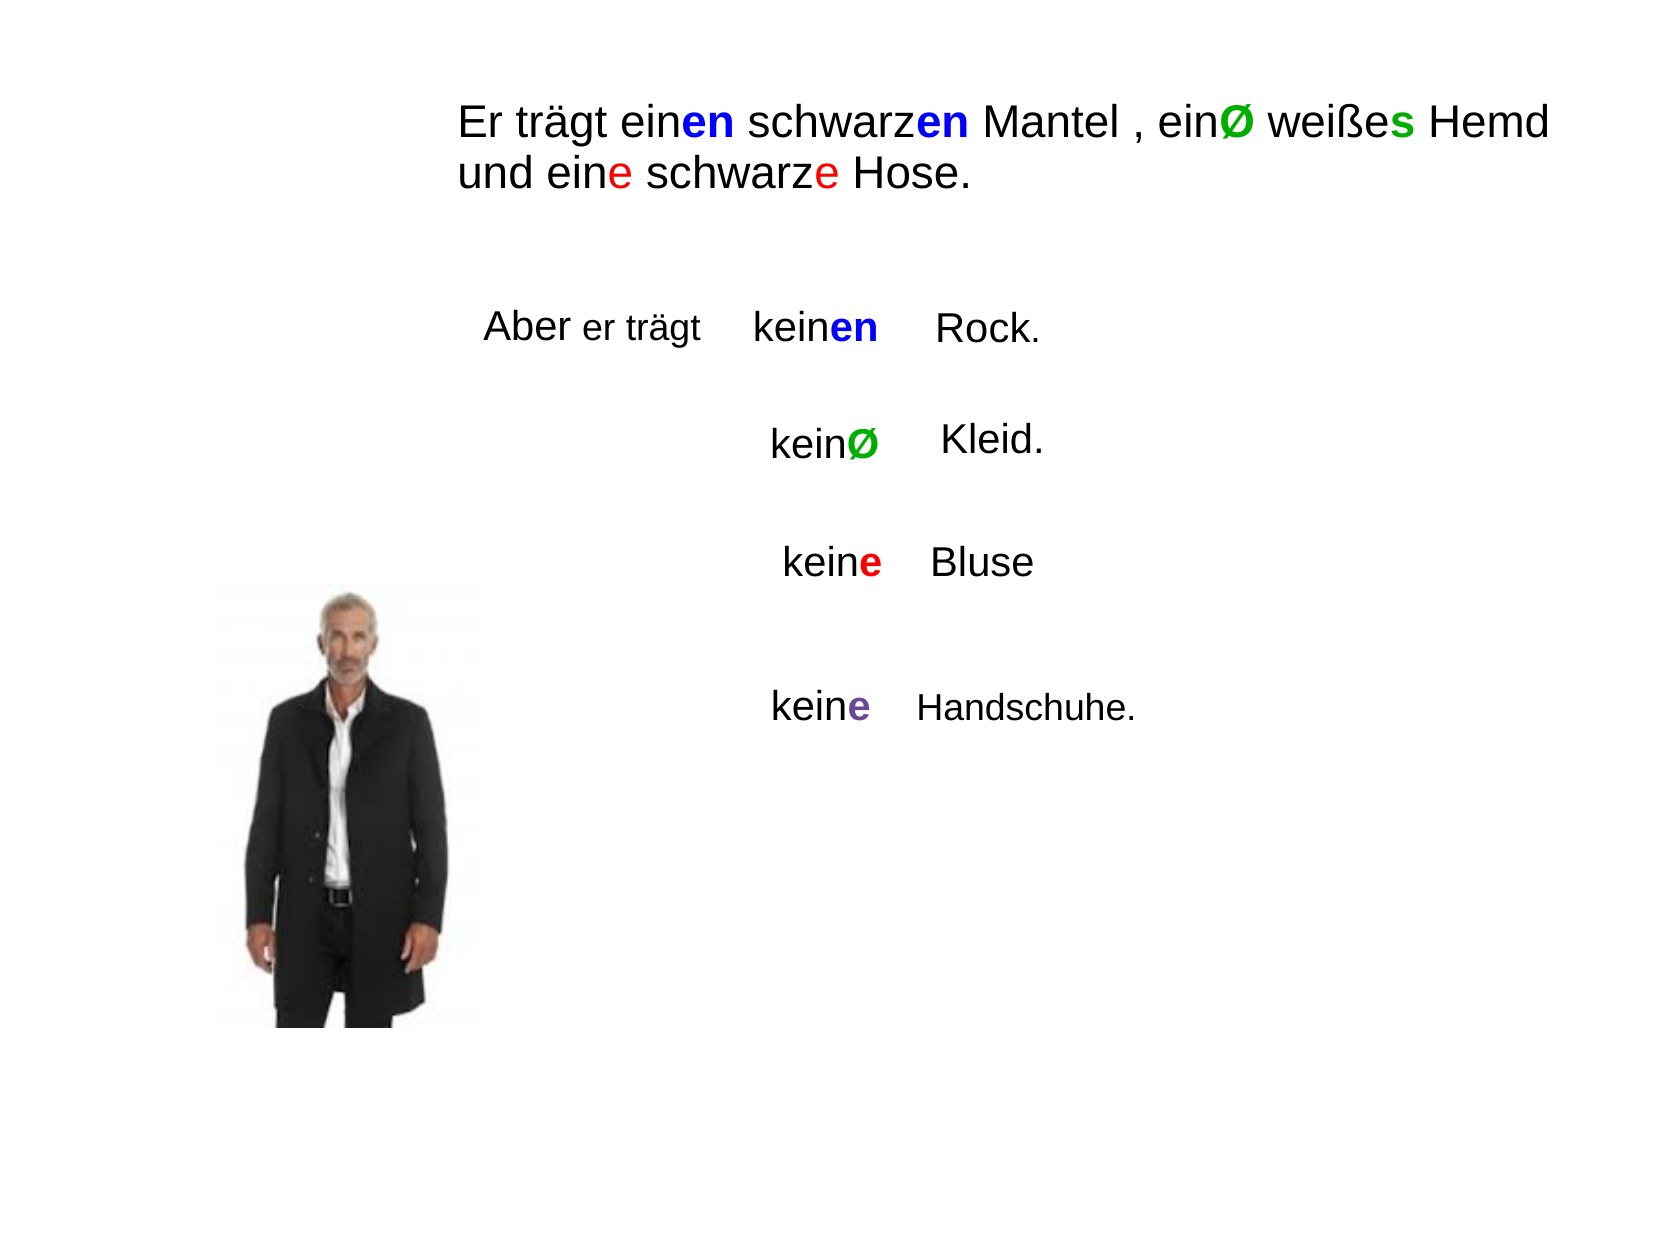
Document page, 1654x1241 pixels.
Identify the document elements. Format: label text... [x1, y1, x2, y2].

text_box Aber er trägt [468, 295, 727, 357]
text_box Bluse [915, 531, 1050, 623]
text_box Handschuhe. [901, 679, 1152, 737]
text_box keine [756, 675, 886, 739]
text_box keinen [738, 296, 904, 359]
text_box keine [767, 531, 909, 620]
text_box Er trägt einen schwarzen Mantel , einØ weißes Hemd und eine schwarze Hose. [442, 88, 1565, 207]
picture [144, 584, 556, 1028]
text_box Rock. [920, 297, 1067, 385]
text_box keinØ [755, 413, 916, 476]
text_box Kleid. [925, 408, 1060, 471]
